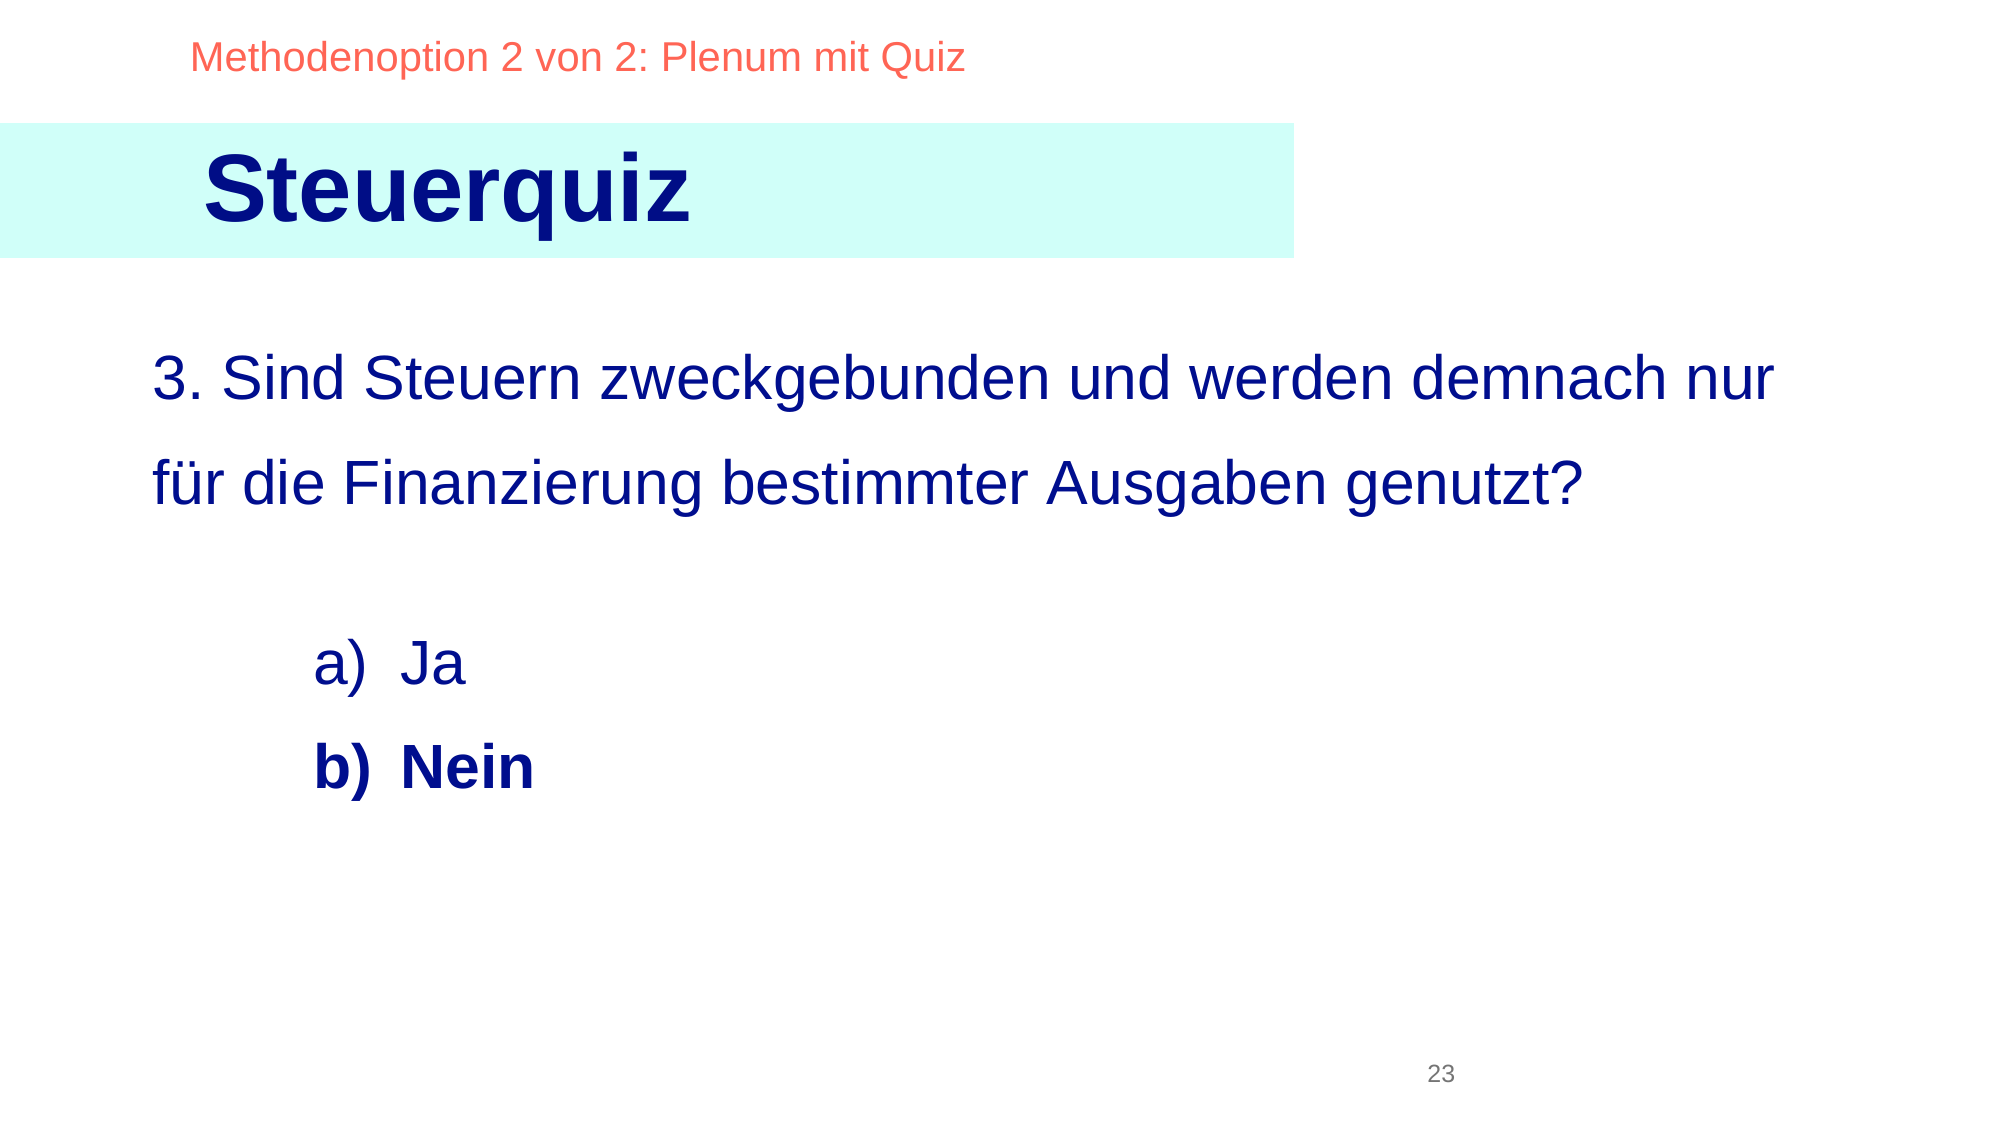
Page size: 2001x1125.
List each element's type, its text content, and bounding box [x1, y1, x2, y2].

list Steuerquiz [150, 126, 1516, 255]
list Methodenoption 2 von 2: Plenum mit Quiz [137, 27, 1274, 107]
list 3. Sind Steuern zweckgebunden und werden demnach nur für die Finanzierung bestimmter Ausgaben genutzt? Ja Nein [137, 299, 1863, 1065]
